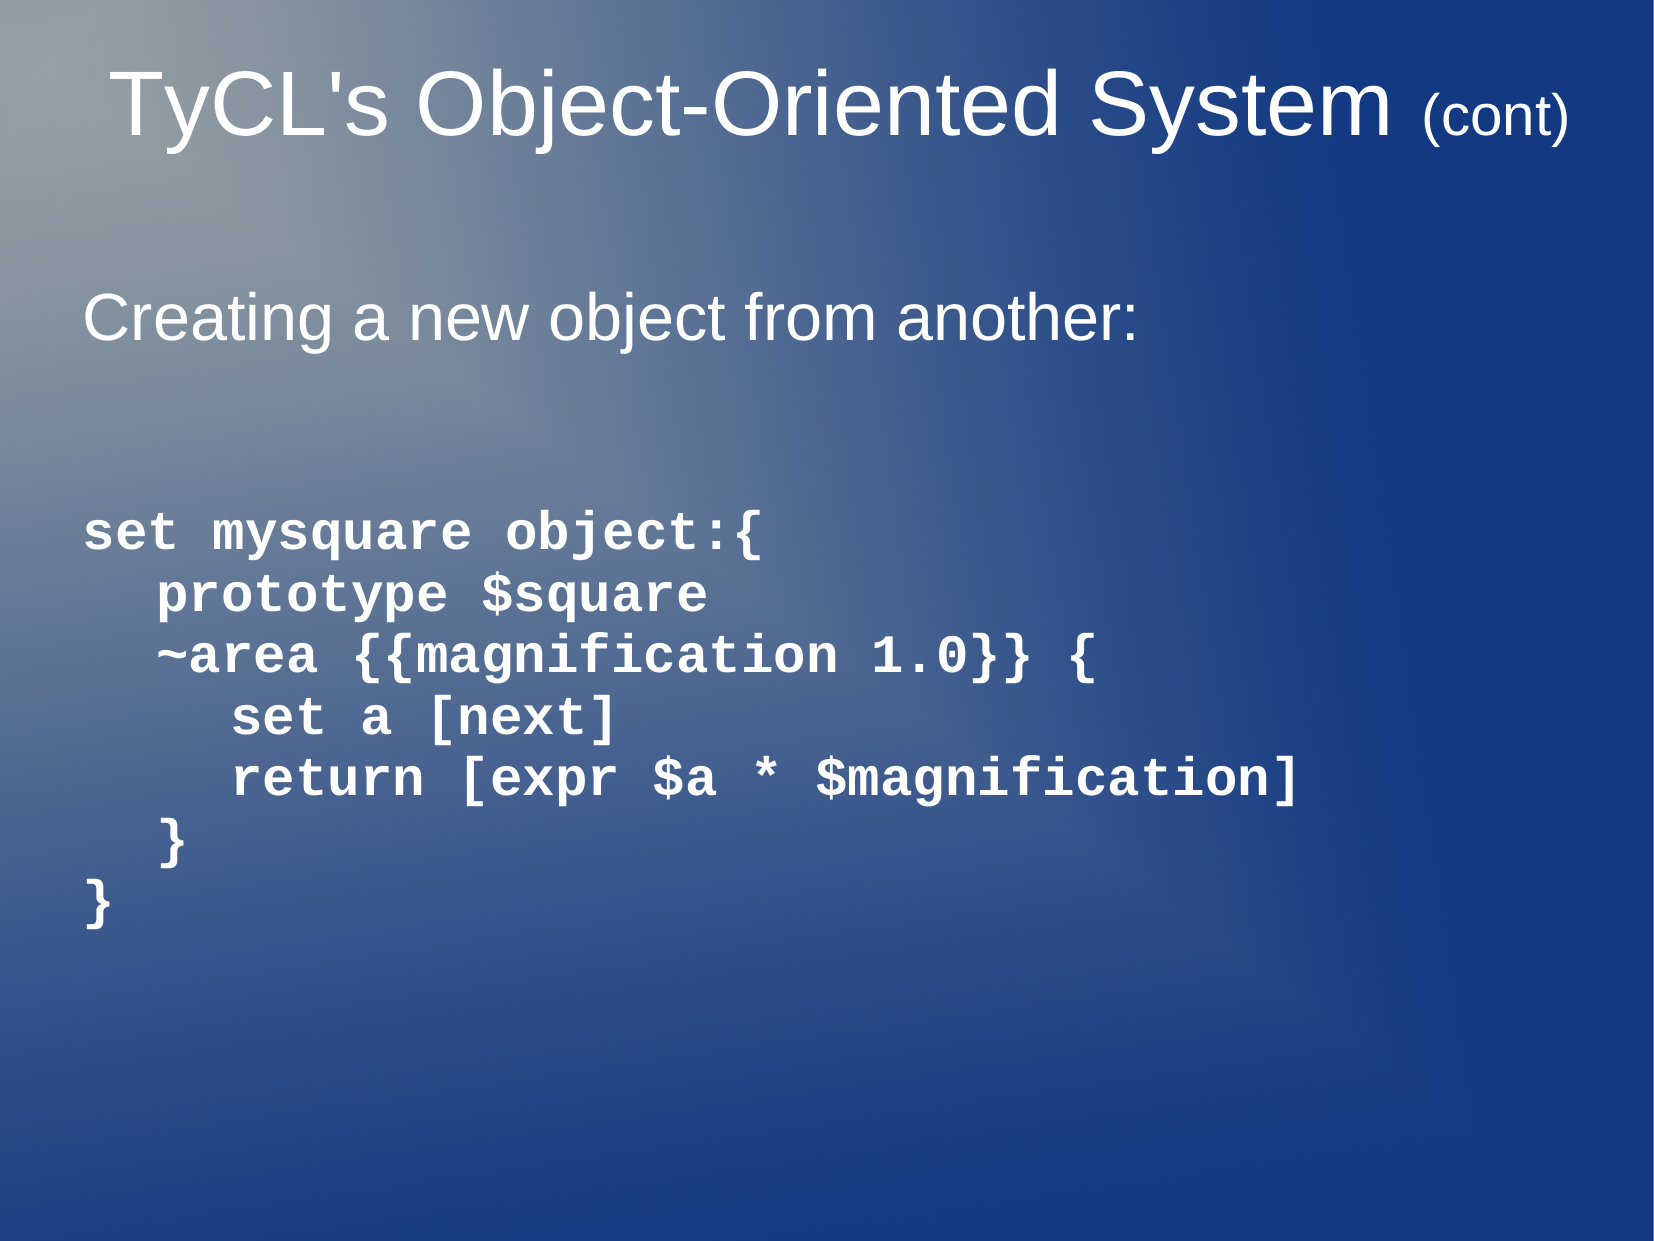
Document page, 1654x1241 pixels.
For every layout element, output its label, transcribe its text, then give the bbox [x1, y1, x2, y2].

picture [0, 0, 1654, 1241]
title TyCL's Object-Oriented System (cont) [82, 52, 1571, 155]
subtitle Creating a new object from another: set mysquare object:{ prototype $square ~area {{magnification 1.0}} { set a [next] return [expr $a * $magnification] } } [82, 218, 1571, 1181]
